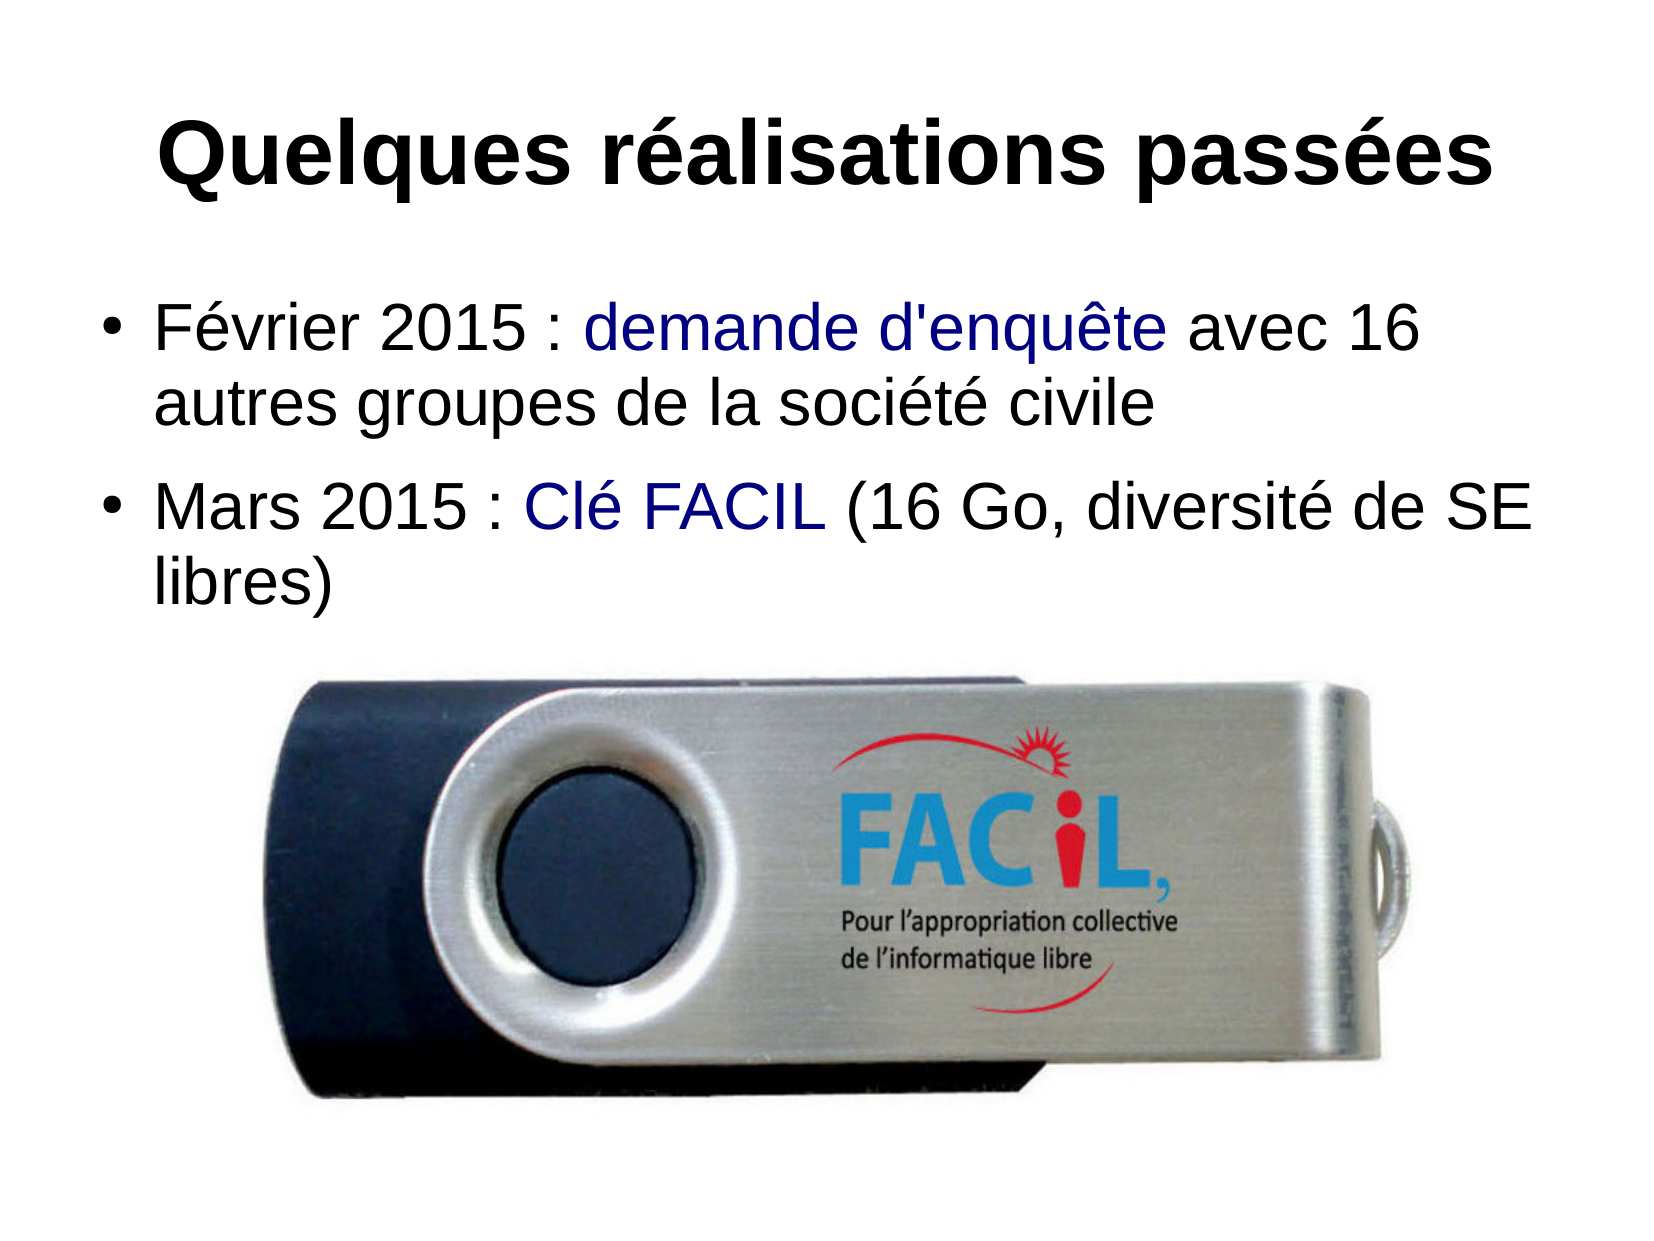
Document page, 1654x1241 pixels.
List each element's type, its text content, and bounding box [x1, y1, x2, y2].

picture [236, 649, 1441, 1138]
list Février 2015 : demande d'enquête avec 16 autres groupes de la société civile Mars 2015 : Clé FACIL (16 Go, diversité de SE libres) [82, 290, 1538, 1010]
title Quelques réalisations passées [82, 49, 1571, 257]
